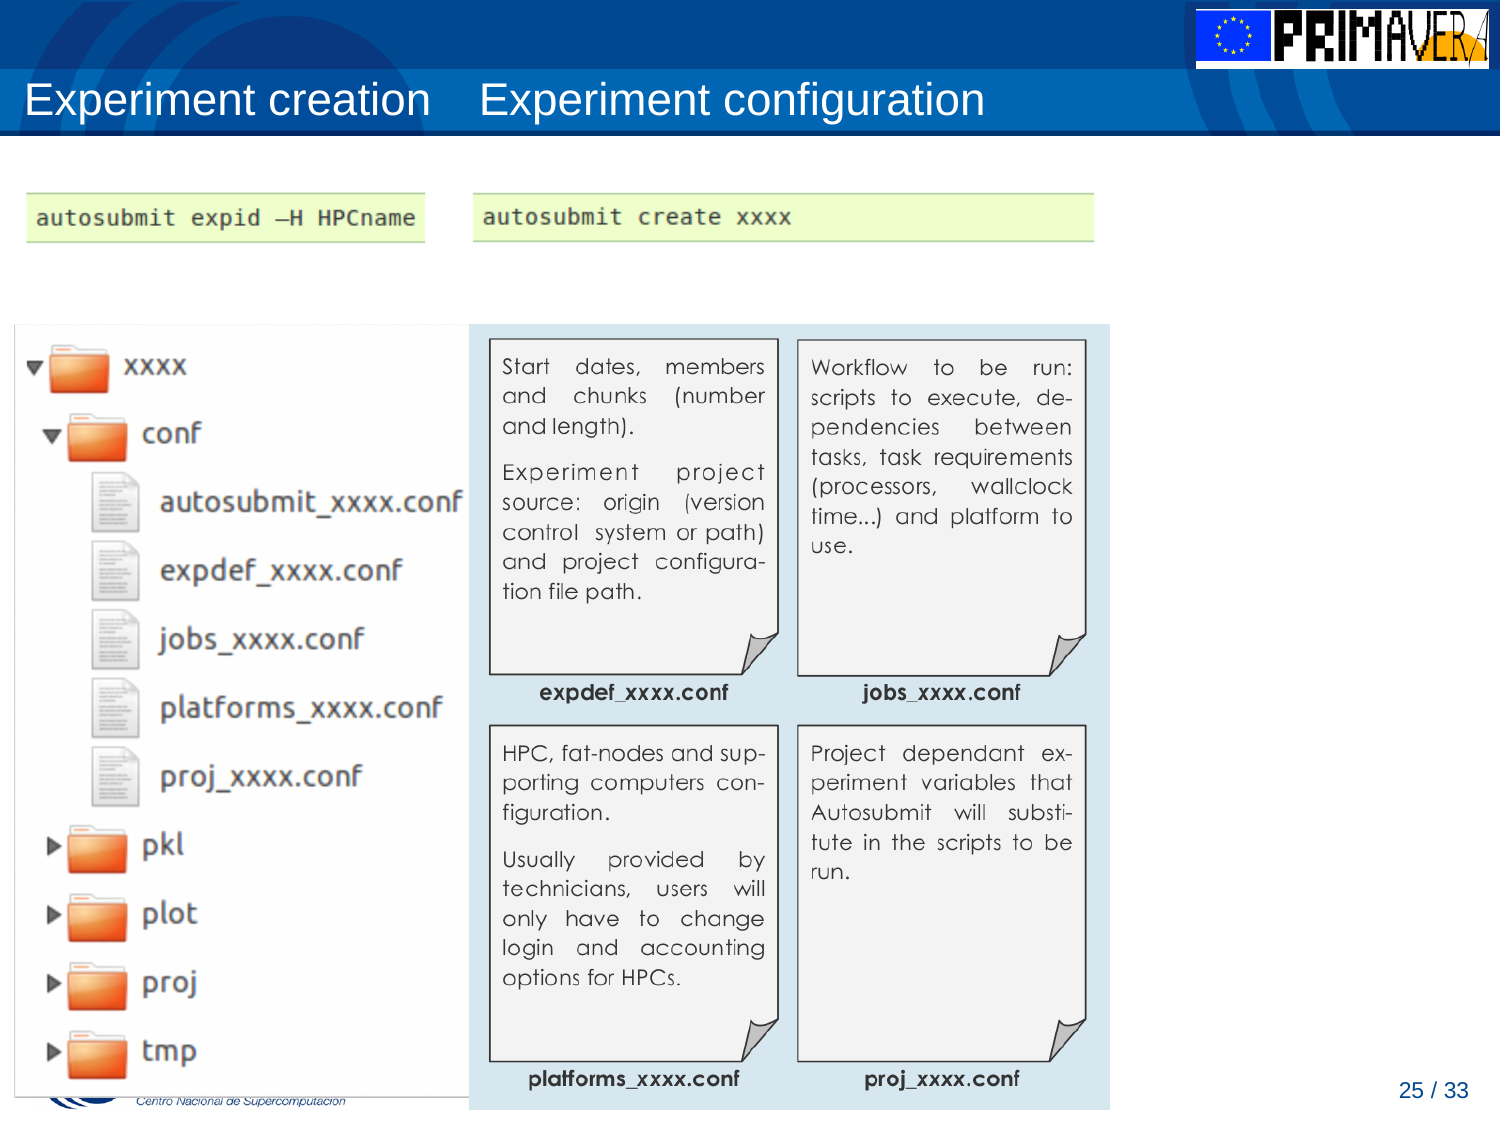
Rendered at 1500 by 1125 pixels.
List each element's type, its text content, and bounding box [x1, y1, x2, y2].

picture [453, 179, 1121, 255]
text_box Experiment creation [0, 64, 448, 135]
picture [11, 171, 426, 262]
picture [14, 324, 1110, 1111]
text_box <number> / 33 [1364, 1042, 1484, 1111]
picture [0, 0, 1500, 136]
text_box Experiment configuration [448, 64, 1004, 135]
